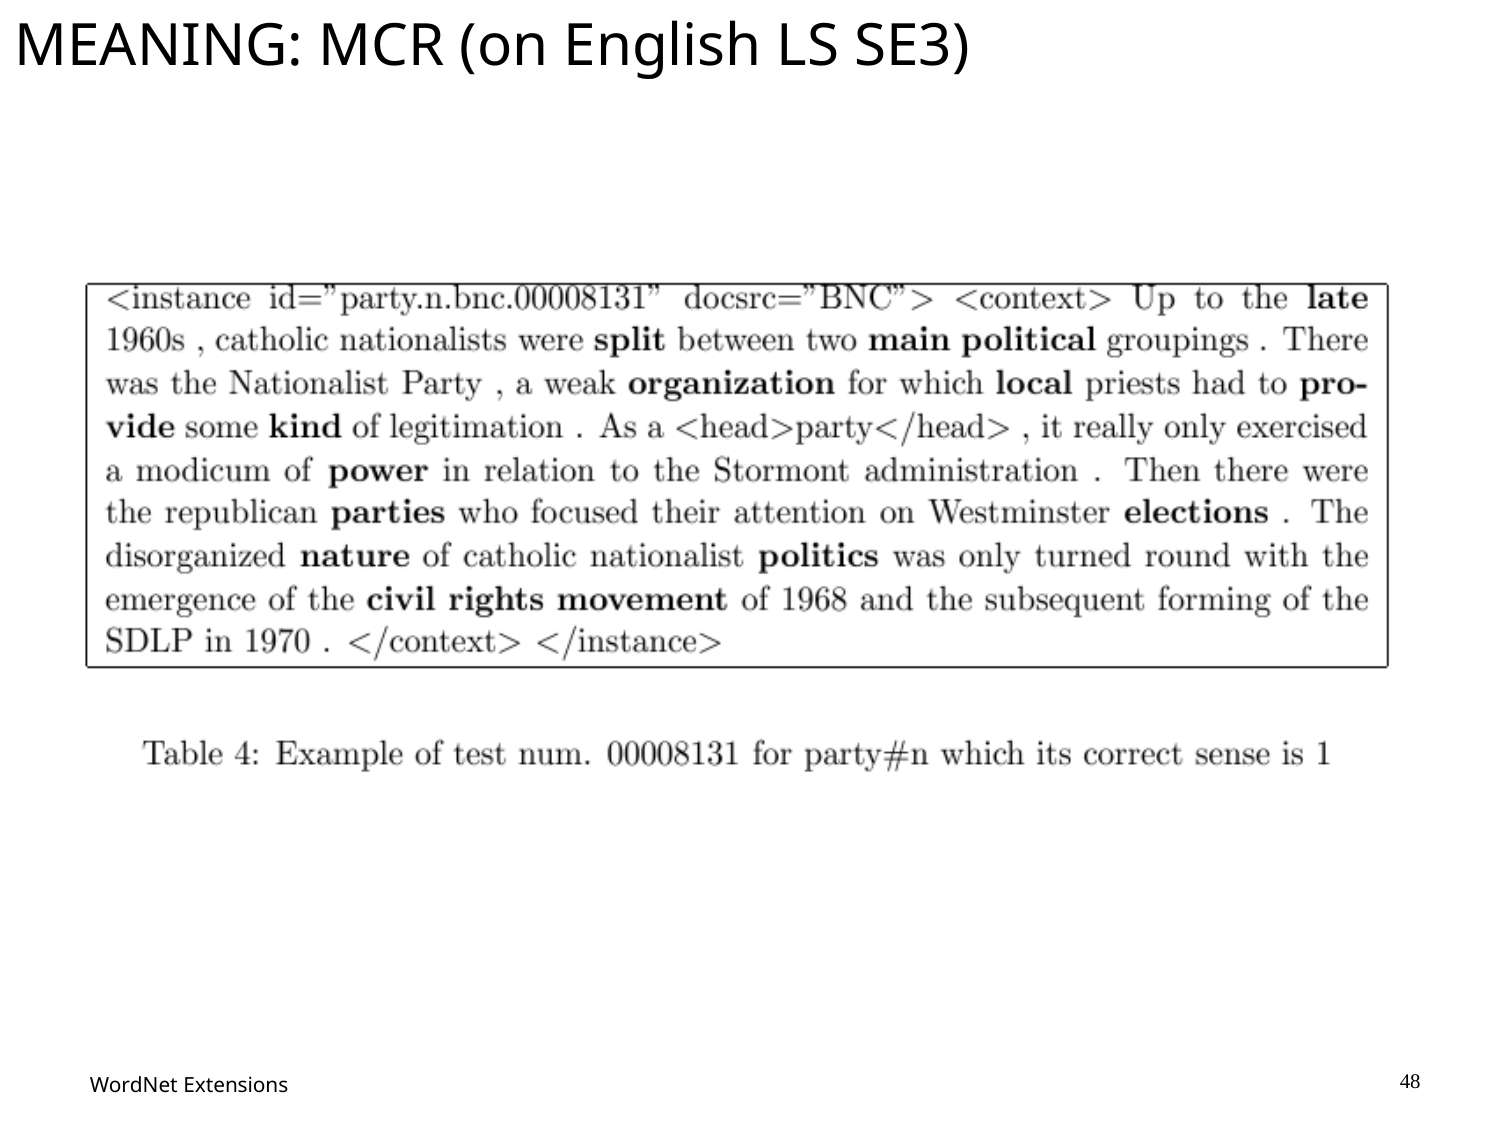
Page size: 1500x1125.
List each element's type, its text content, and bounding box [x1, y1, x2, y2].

title MEANING: MCR (on English LS SE3) [0, 0, 1500, 86]
picture [63, 258, 1419, 812]
